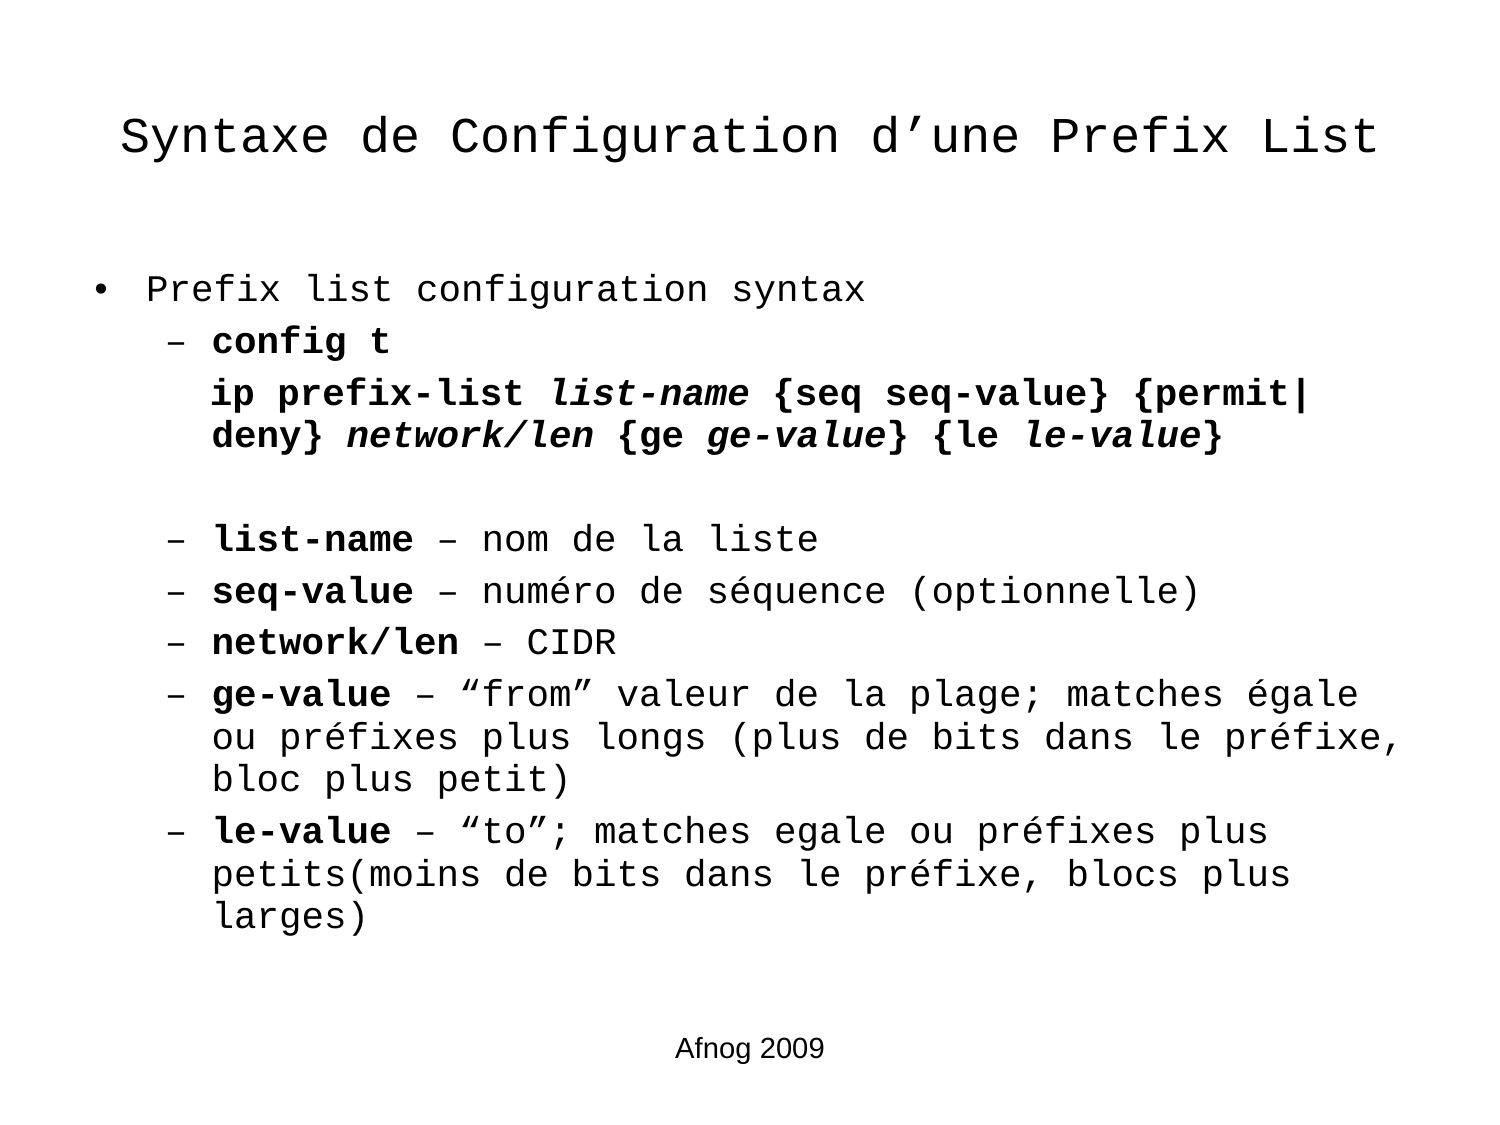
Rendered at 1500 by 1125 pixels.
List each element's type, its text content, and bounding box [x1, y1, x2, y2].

title Syntaxe de Configuration d’une Prefix List [75, 45, 1426, 233]
list Prefix list configuration syntax config t ip prefix-list list-name {seq seq-value} {permit|deny} network/len {ge ge-value} {le le-value} list-name – nom de la liste seq-value – numéro de séquence (optionnelle) network/len – CIDR ge-value – “from” valeur de la plage; matches égale ou préfixes plus longs (plus de bits dans le préfixe, bloc plus petit) le-value – “to”; matches egale ou préfixes plus petits(moins de bits dans le préfixe, blocs plus larges) [75, 262, 1426, 1006]
